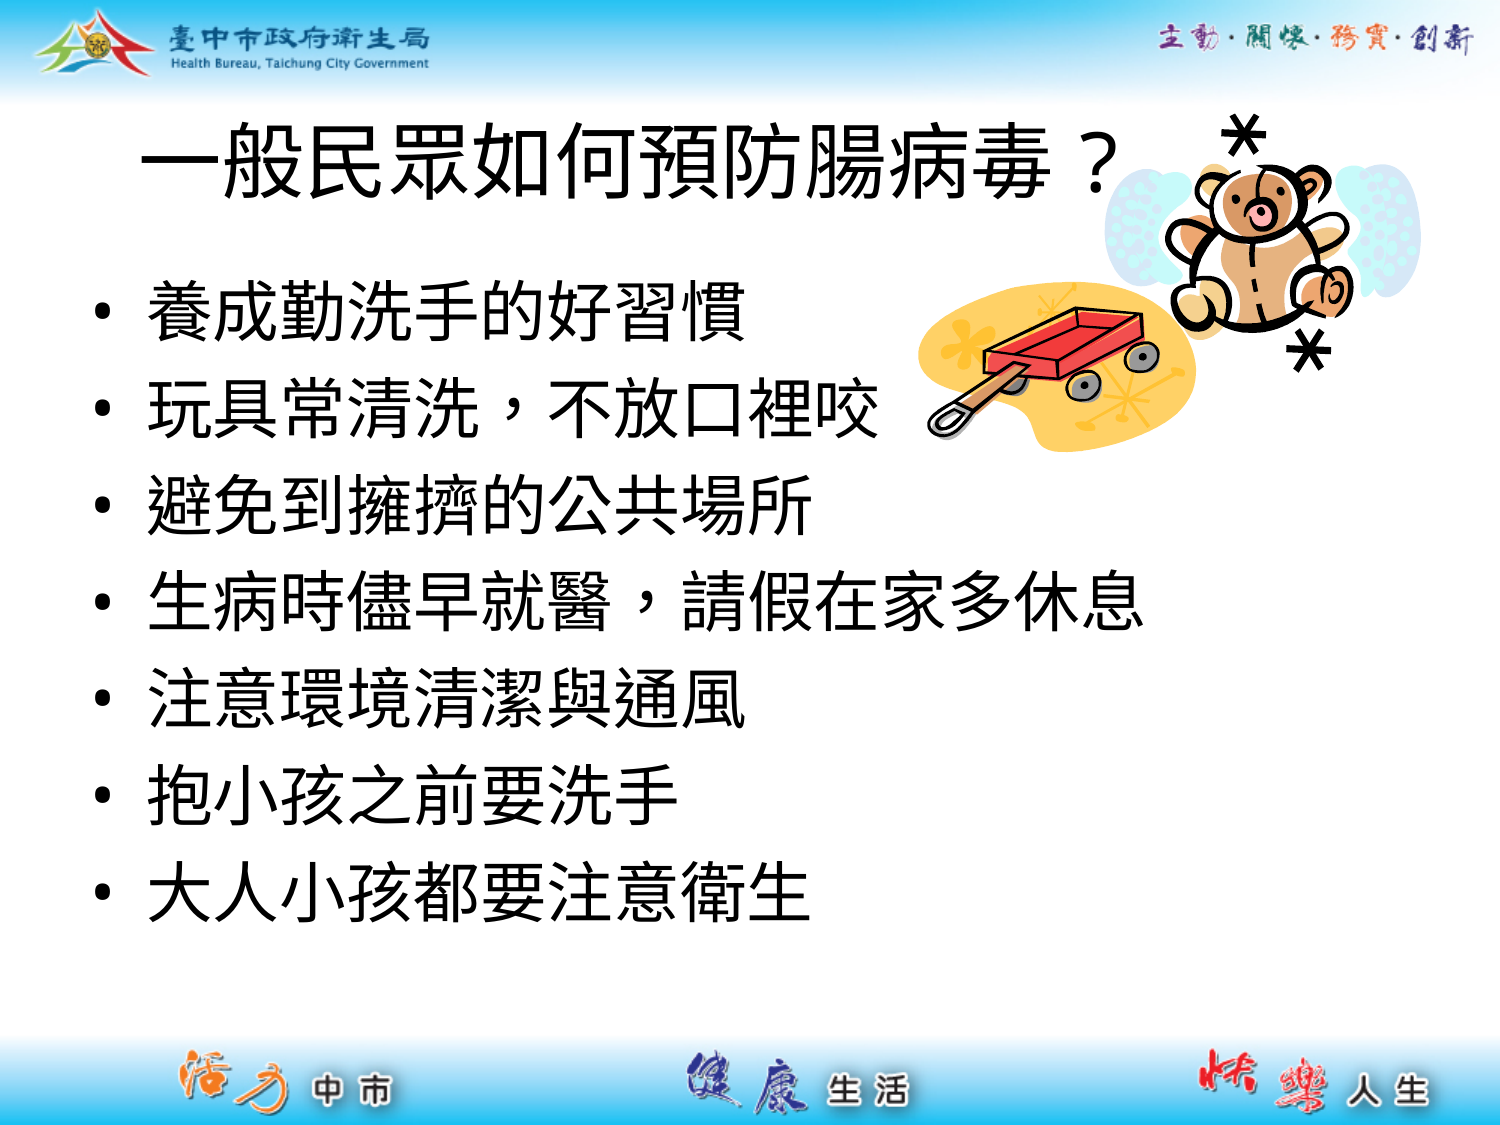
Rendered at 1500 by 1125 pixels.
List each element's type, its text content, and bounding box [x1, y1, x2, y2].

picture [915, 113, 1424, 455]
title 一般民眾如何預防腸病毒? [88, 101, 1439, 219]
list 養成勤洗手的好習慣 玩具常清洗，不放口裡咬 避免到擁擠的公共場所 生病時儘早就醫，請假在家多休息 注意環境清潔與通風 抱小孩之前要洗手 大人小孩都要注意衛生 [75, 262, 1426, 1005]
